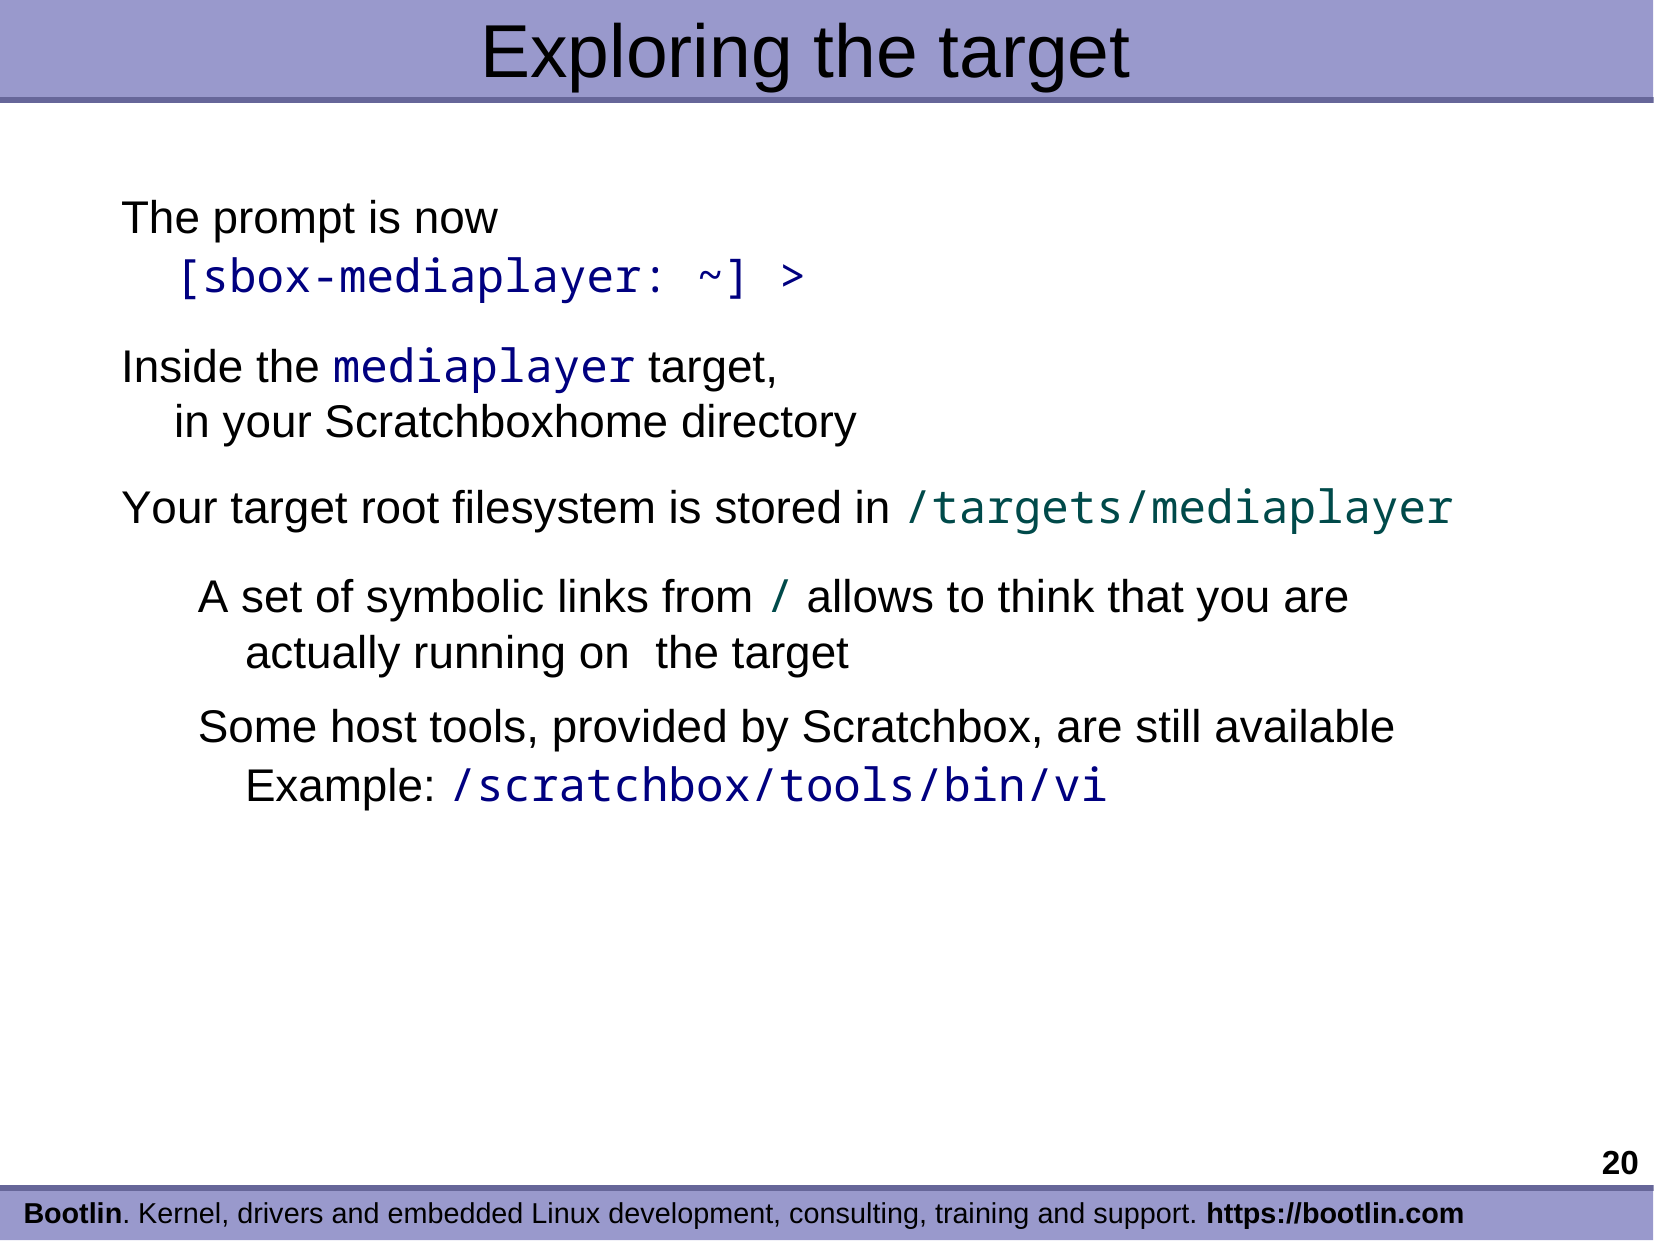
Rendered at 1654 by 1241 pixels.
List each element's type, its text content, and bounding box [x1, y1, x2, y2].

list The prompt is now [sbox-mediaplayer: ~] > Inside the mediaplayer target, in your Scratchboxhome directory Your target root filesystem is stored in /targets/mediaplayer A set of symbolic links from / allows to think that you are actually running on the target Some host tools, provided by Scratchbox, are still available Example: /scratchbox/tools/bin/vi [103, 192, 1516, 1042]
title Exploring the target [60, 5, 1551, 97]
